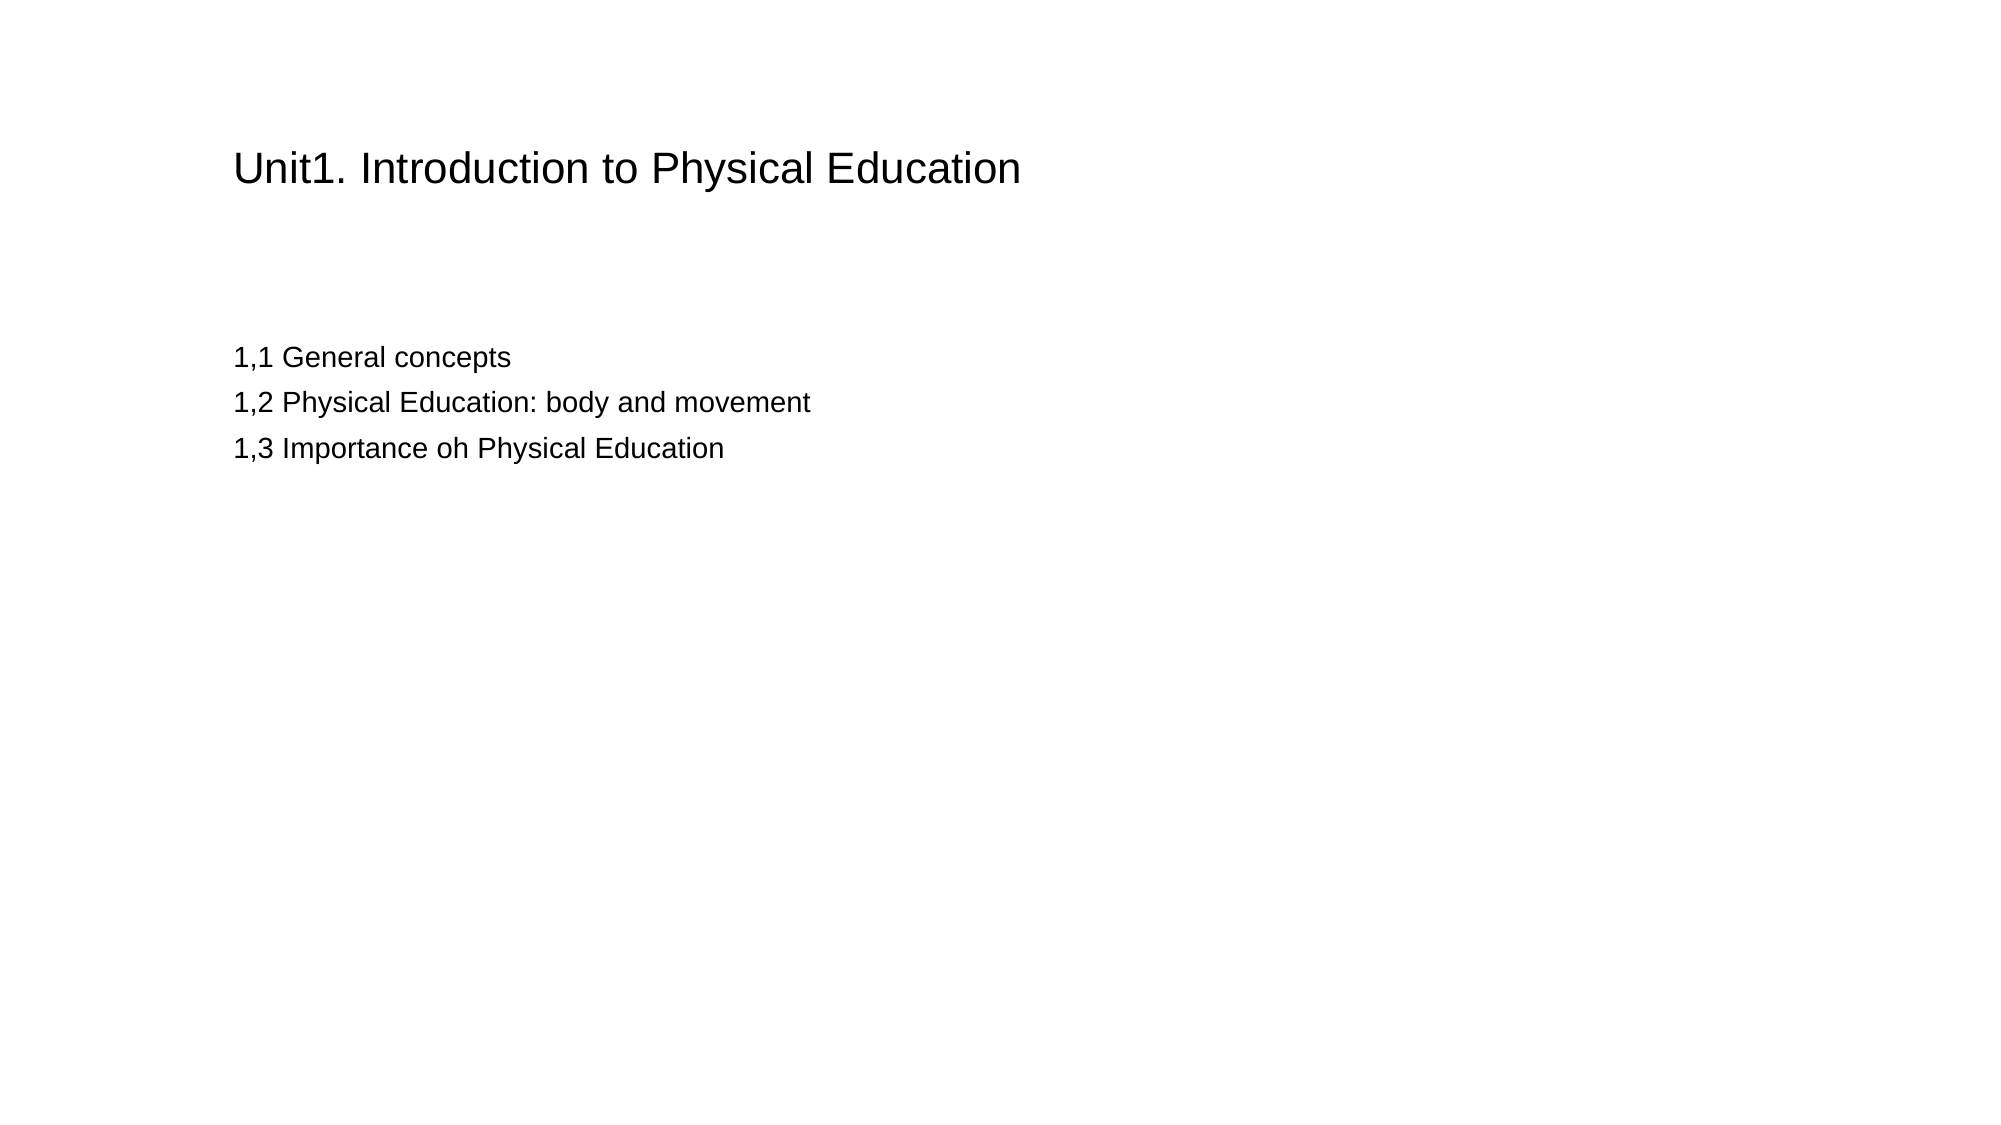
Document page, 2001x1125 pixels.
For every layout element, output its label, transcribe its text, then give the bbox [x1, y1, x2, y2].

title Unit1. Introduction to Physical Education [233, 91, 1140, 193]
list 1,1 General concepts 1,2 Physical Education: body and movement 1,3 Importance oh Physical Education [233, 341, 1140, 949]
